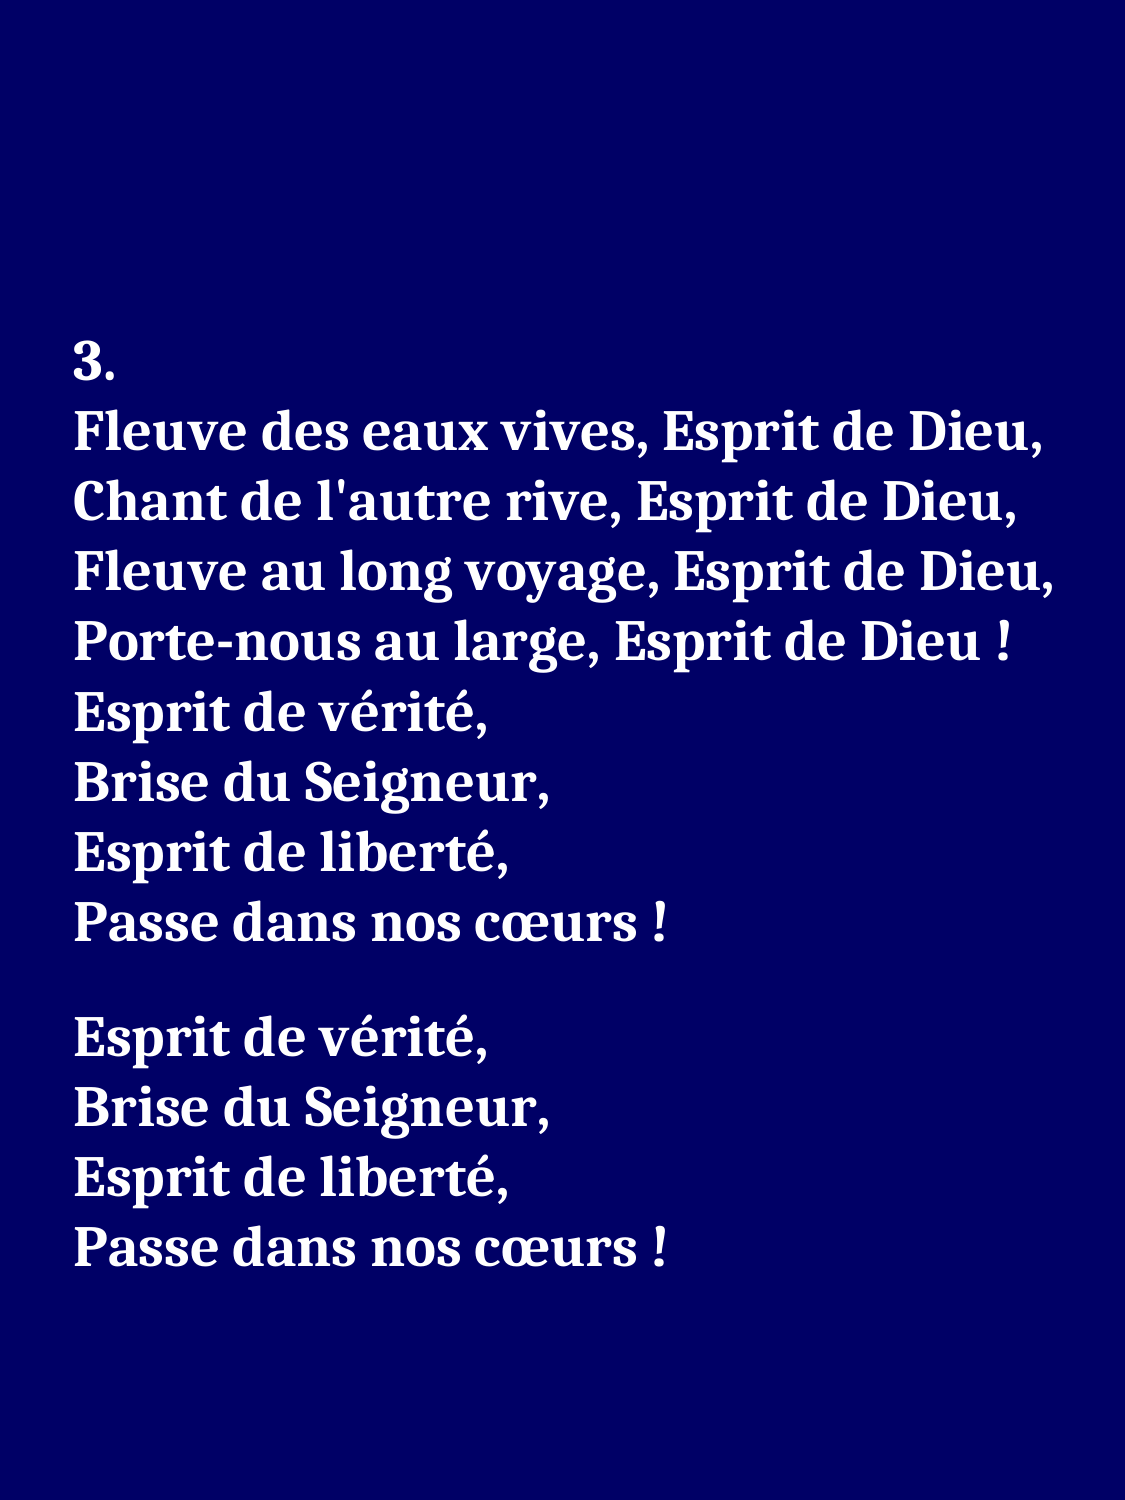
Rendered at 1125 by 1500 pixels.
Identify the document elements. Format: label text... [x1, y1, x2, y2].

text_box 3. Fleuve des eaux vives, Esprit de Dieu, Chant de l'autre rive, Esprit de Dieu, Fleuve au long voyage, Esprit de Dieu, Porte-nous au large, Esprit de Dieu ! Esprit de vérité, Brise du Seigneur, Esprit de liberté, Passe dans nos cœurs ! Esprit de vérité, Brise du Seigneur, Esprit de liberté, Passe dans nos cœurs ! [59, 269, 1125, 1323]
